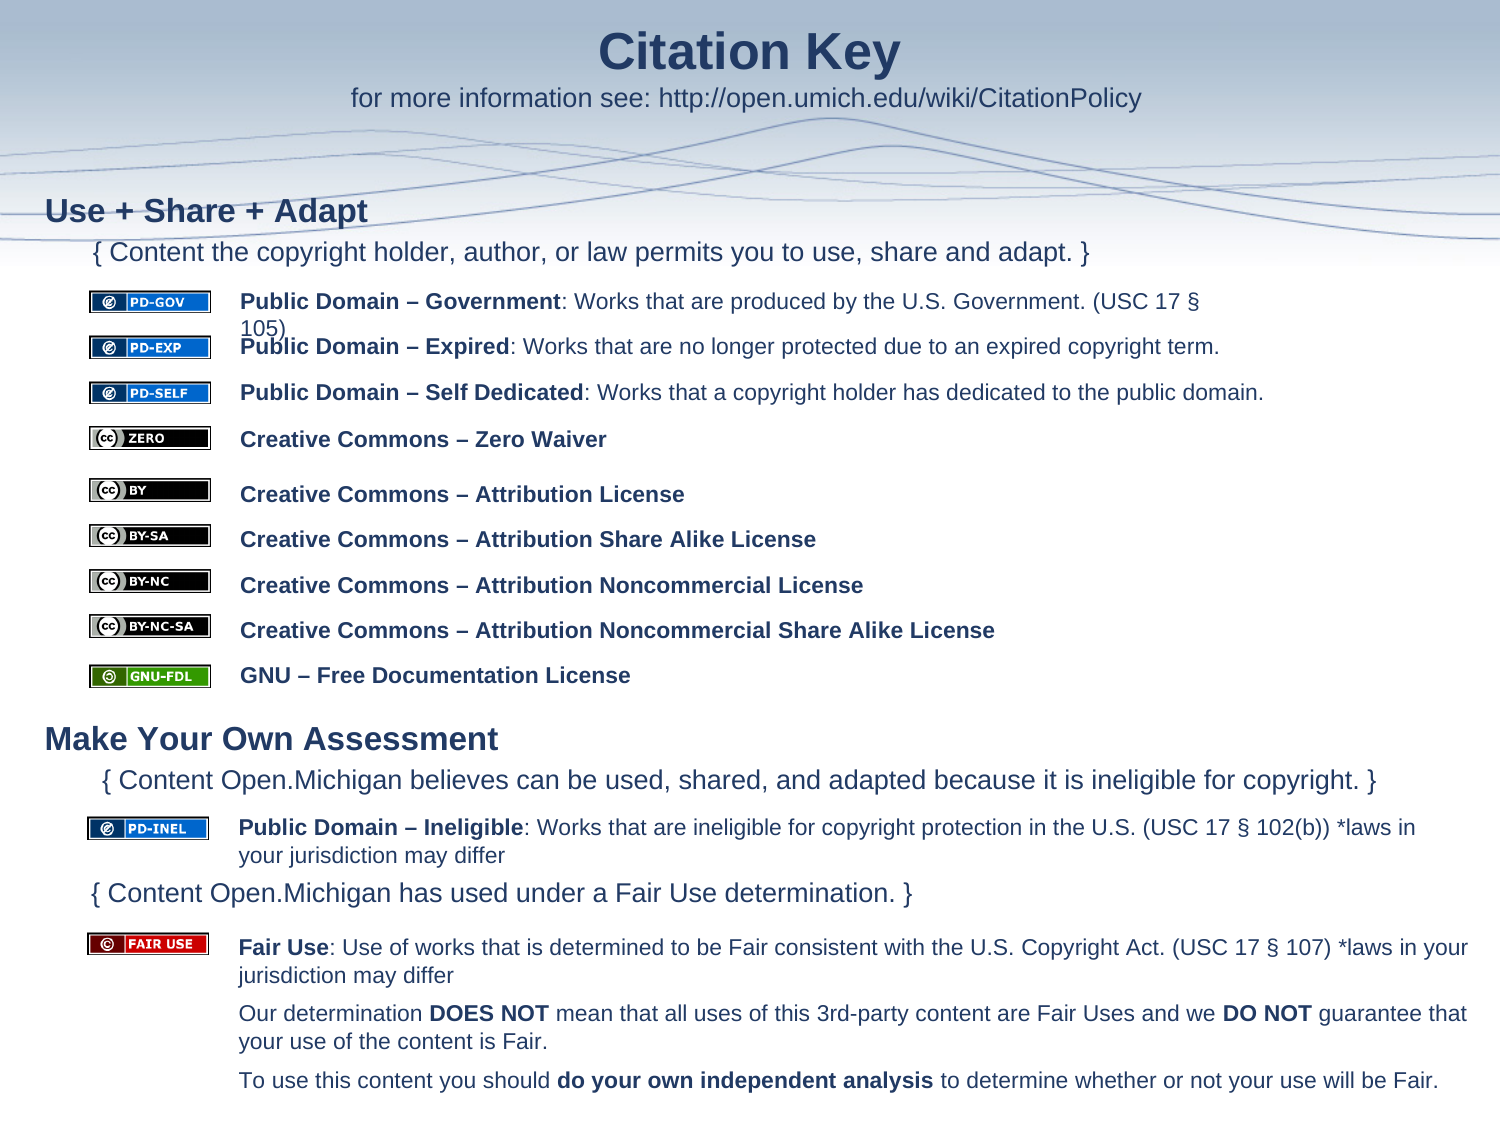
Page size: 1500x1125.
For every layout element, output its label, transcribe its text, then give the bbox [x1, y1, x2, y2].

text_box Use + Share + Adapt [30, 181, 384, 277]
text_box Creative Commons – Attribution License [225, 471, 1190, 515]
text_box Public Domain – Expired: Works that are no longer protected due to an expired copyright term. [225, 350, 1258, 368]
text_box Public Domain – Government: Works that are produced by the U.S. Government. (USC 17 § 105) [225, 278, 1258, 350]
text_box { Content Open.Michigan has used under a Fair Use determination. } [76, 868, 1347, 917]
picture [89, 569, 211, 593]
picture [89, 614, 211, 638]
picture [89, 290, 211, 313]
text_box Creative Commons – Zero Waiver [225, 416, 1190, 460]
text_box { Content Open.Michigan believes can be used, shared, and adapted because it is ineligible for copyright. } [87, 755, 1391, 804]
picture [89, 478, 211, 502]
text_box Citation Key for more information see: http://open.umich.edu/wiki/CitationPolicy [74, 11, 1425, 121]
text_box Fair Use: Use of works that is determined to be Fair consistent with the U.S. Copyright Act. (USC 17 § 107) *laws in your jurisdiction may differ Our determination DOES NOT mean that all uses of this 3rd-party content are Fair Uses and we DO NOT guarantee that your use of the content is Fair. To use this content you should do your own independent analysis to determine whether or not your use will be Fair. [223, 924, 1500, 1101]
picture [87, 932, 209, 955]
picture [89, 335, 211, 359]
text_box { Content the copyright holder, author, or law permits you to use, share and adapt. } [78, 226, 1104, 275]
picture [89, 524, 211, 547]
text_box Make Your Own Assessment [29, 709, 514, 805]
text_box Public Domain – Ineligible: Works that are ineligible for copyright protection in the U.S. (USC 17 § 102(b)) *laws in your jurisdiction may differ [223, 805, 1442, 876]
text_box Creative Commons – Attribution Noncommercial Share Alike License [225, 607, 1500, 651]
picture [87, 816, 209, 840]
text_box Creative Commons – Attribution Noncommercial License [225, 562, 1430, 606]
text_box Creative Commons – Attribution Share Alike License [225, 517, 1337, 561]
text_box Public Domain – Self Dedicated: Works that a copyright holder has dedicated to the public domain. [225, 369, 1329, 413]
text_box GNU – Free Documentation License [225, 653, 1190, 697]
picture [89, 381, 211, 404]
picture [89, 426, 211, 450]
picture [0, 0, 1500, 266]
picture [89, 664, 211, 688]
